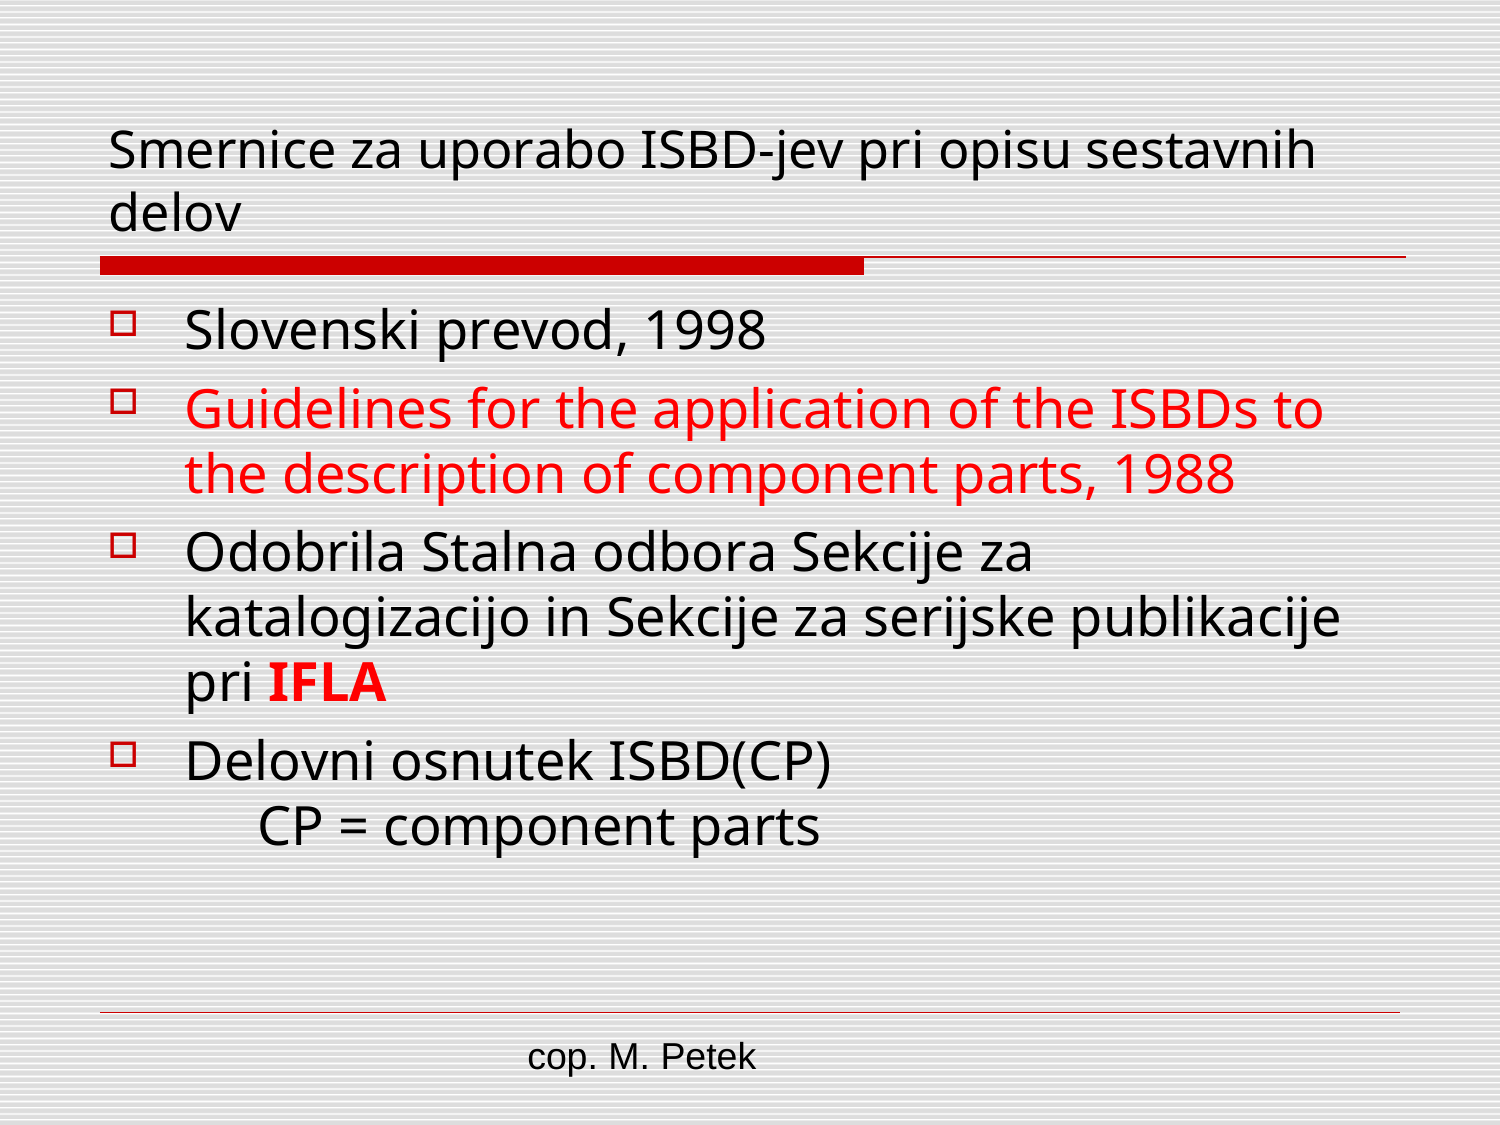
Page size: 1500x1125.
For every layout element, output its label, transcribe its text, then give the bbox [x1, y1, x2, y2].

title Smernice za uporabo ISBD-jev pri opisu sestavnih delov [94, 49, 1407, 250]
list Slovenski prevod, 1998 Guidelines for the application of the ISBDs to the description of component parts, 1988 Odobrila Stalna odbora Sekcije za katalogizacijo in Sekcije za serijske publikacije pri IFLA Delovni osnutek ISBD(CP) CP = component parts [92, 287, 1406, 988]
picture [0, 0, 1500, 1125]
